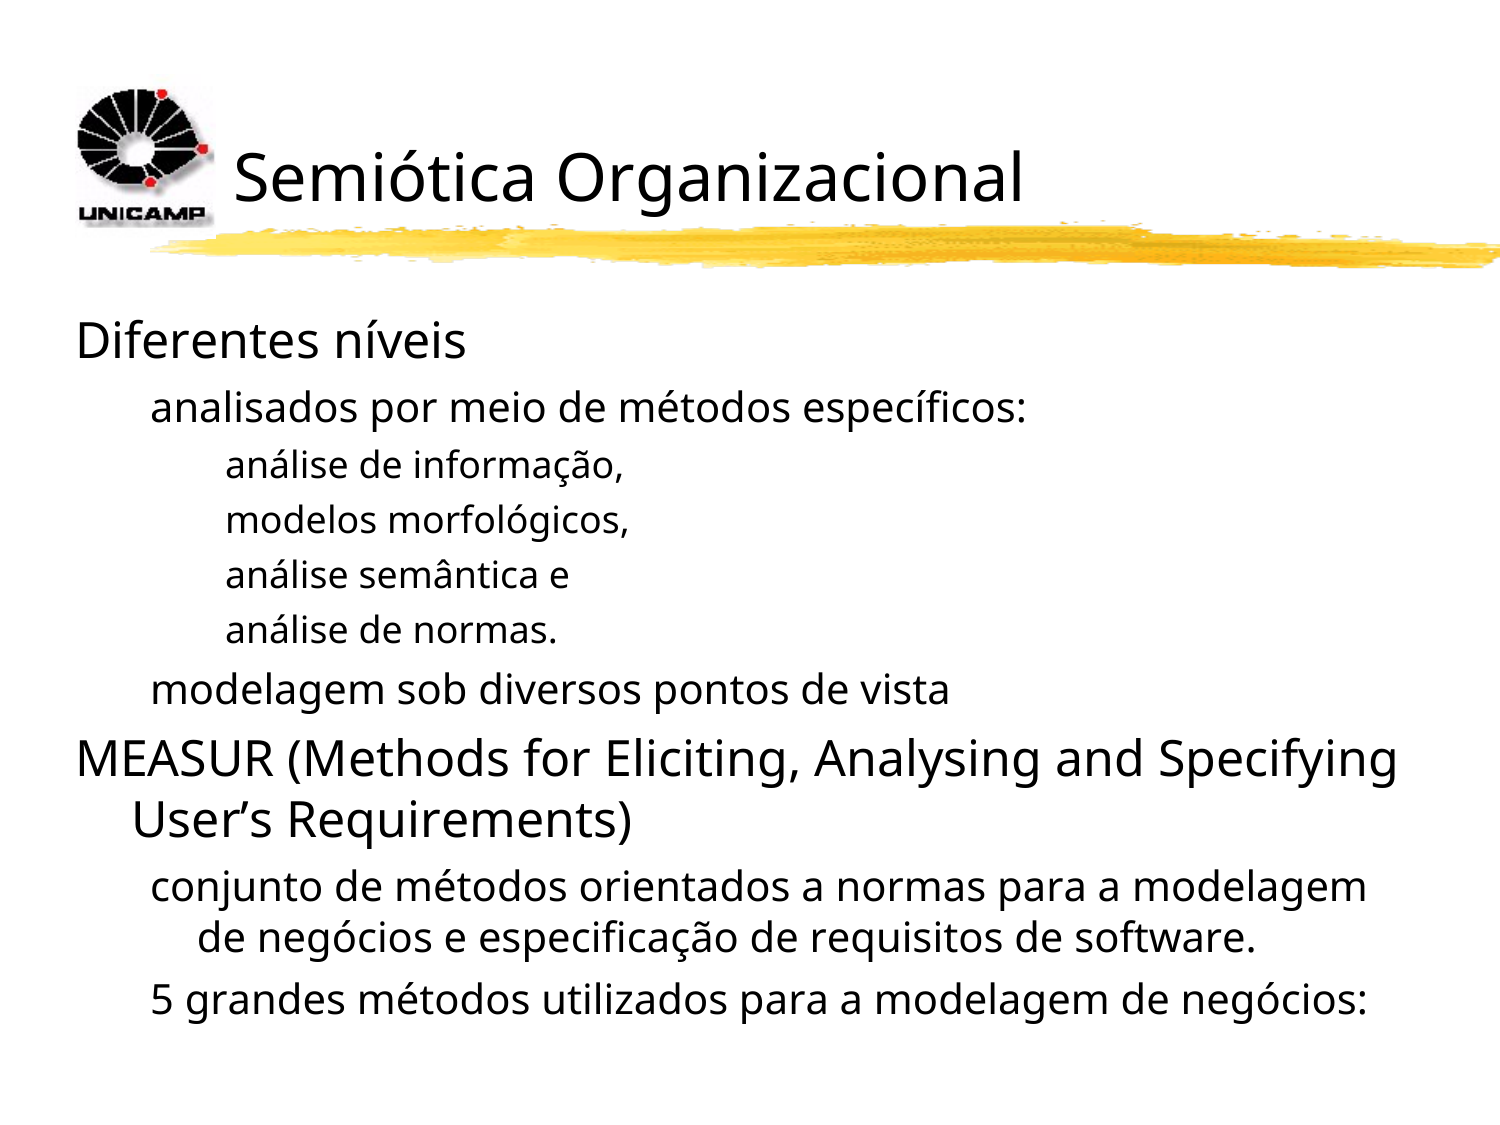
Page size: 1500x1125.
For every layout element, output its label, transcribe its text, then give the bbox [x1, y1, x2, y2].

picture [75, 74, 1500, 279]
title Semiótica Organizacional [233, 44, 1434, 218]
list Diferentes níveis analisados por meio de métodos específicos: análise de informação, modelos morfológicos, análise semântica e análise de normas. modelagem sob diversos pontos de vista MEASUR (Methods for Eliciting, Analysing and Specifying User’s Requirements) conjunto de métodos orientados a normas para a modelagem de negócios e especificação de requisitos de software. 5 grandes métodos utilizados para a modelagem de negócios: [74, 309, 1417, 1026]
